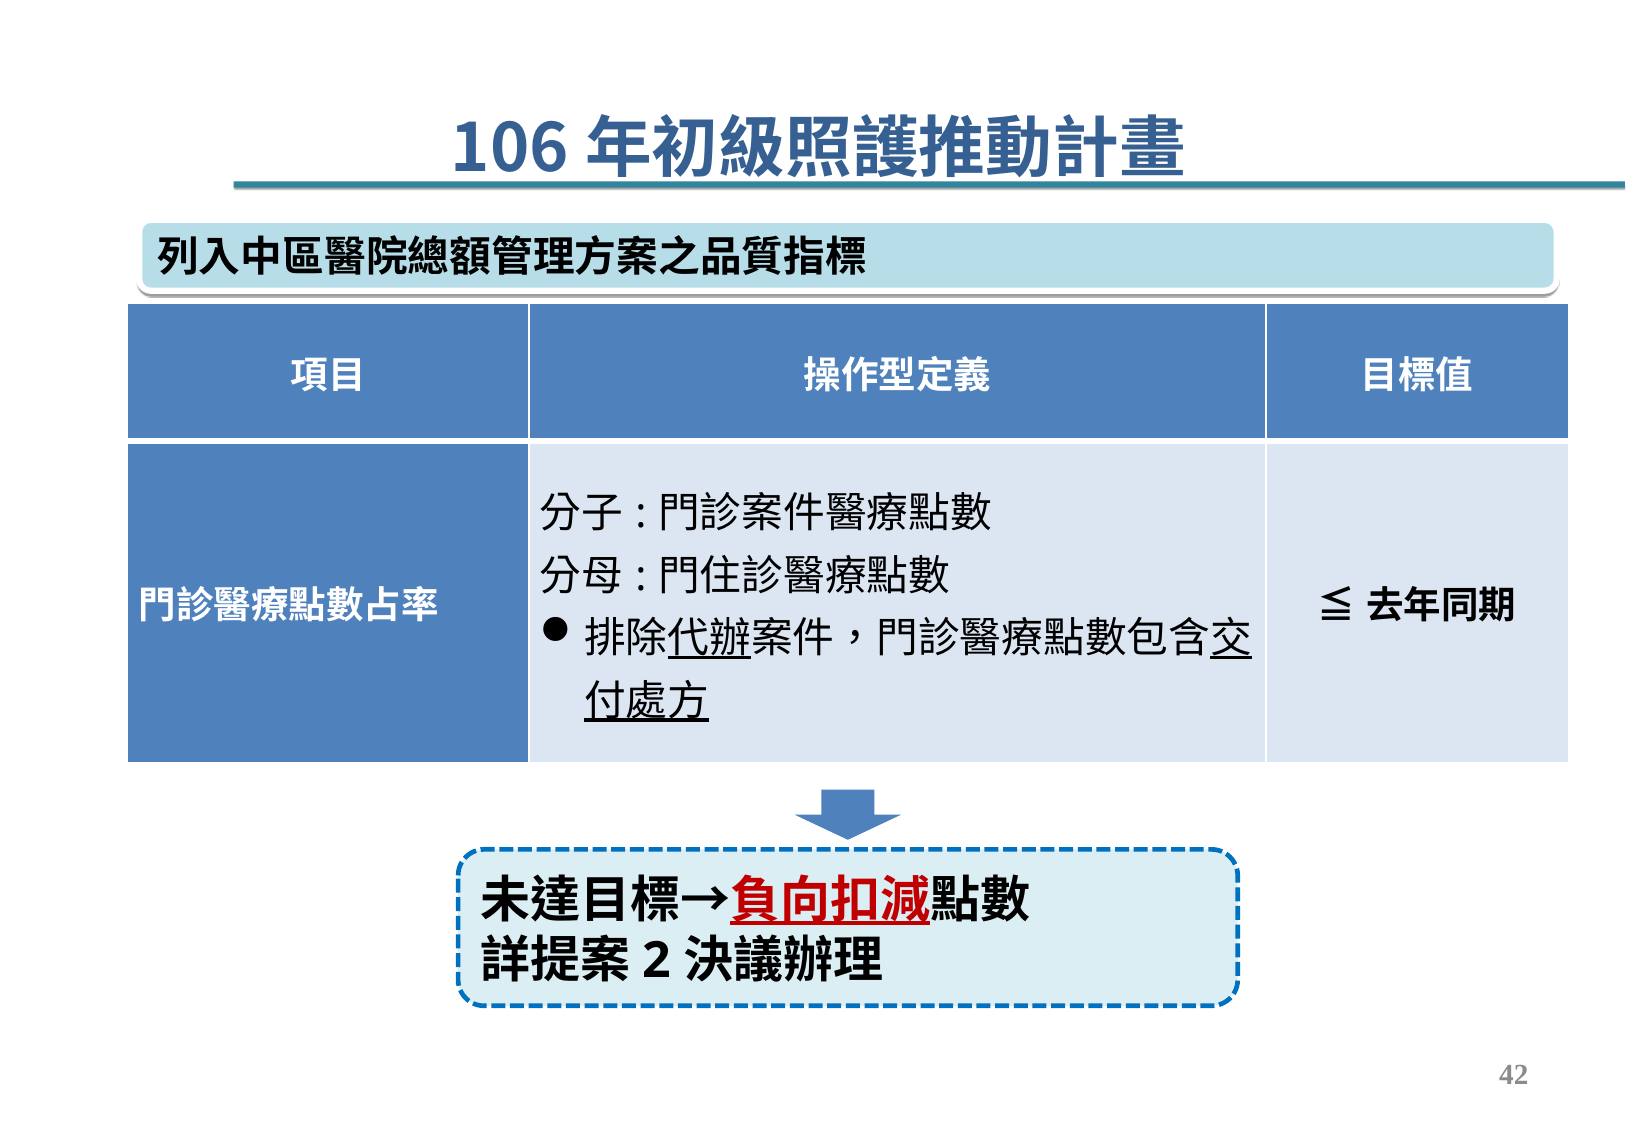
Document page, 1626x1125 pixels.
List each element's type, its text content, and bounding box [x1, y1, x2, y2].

title 106年初級照護推動計畫 [80, 68, 1557, 220]
text_box [794, 789, 902, 840]
table_header 目標值 [1267, 304, 1568, 438]
table_cell 分子:門診案件醫療點數 分母:門住診醫療點數 排除代辦案件，門診醫療點數包含交付處方 [530, 444, 1265, 762]
slide_number <編號> [1164, 1042, 1544, 1103]
table_header 操作型定義 [530, 304, 1265, 438]
text_box 未達目標→負向扣減點數 詳提案2決議辦理 [458, 849, 1238, 1006]
table_cell ≦去年同期 [1267, 444, 1568, 762]
table_header 項目 [128, 304, 528, 438]
table_cell 門診醫療點數占率 [128, 444, 528, 762]
text_box 列入中區醫院總額管理方案之品質指標 [139, 219, 1557, 291]
